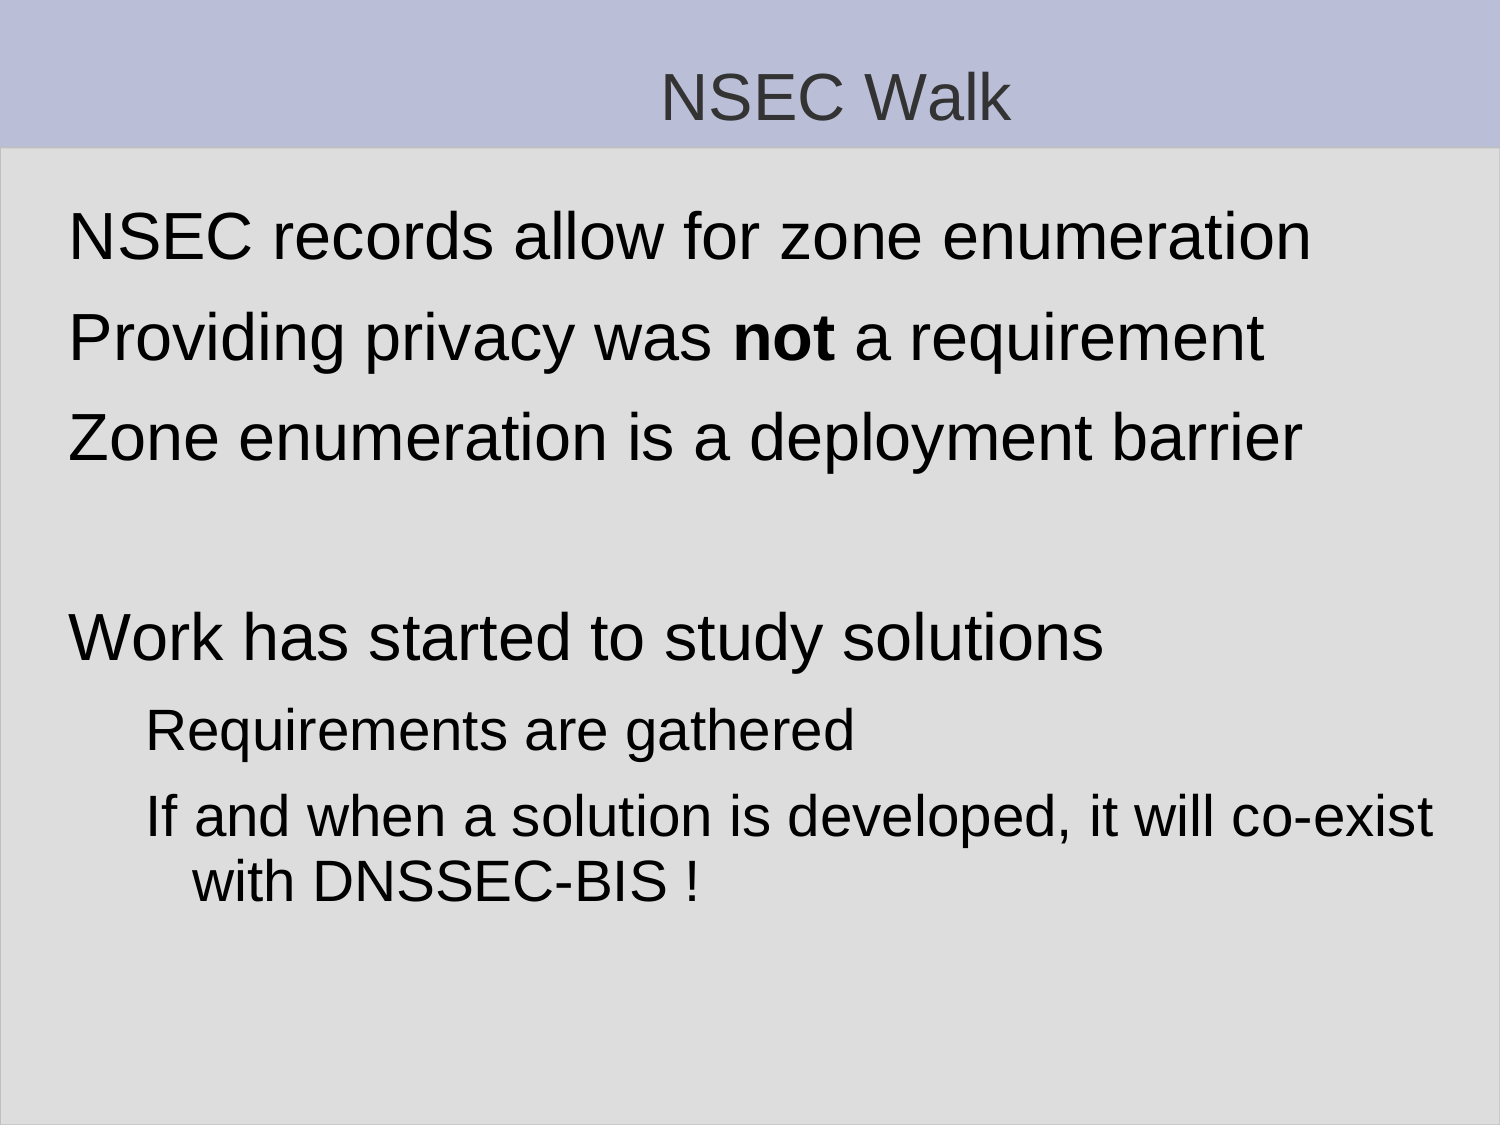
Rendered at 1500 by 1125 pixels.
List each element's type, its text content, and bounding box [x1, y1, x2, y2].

list NSEC records allow for zone enumeration Providing privacy was not a requirement Zone enumeration is a deployment barrier Work has started to study solutions Requirements are gathered If and when a solution is developed, it will co-exist with DNSSEC-BIS ! [21, 191, 1480, 1066]
title NSEC Walk [196, 52, 1477, 157]
